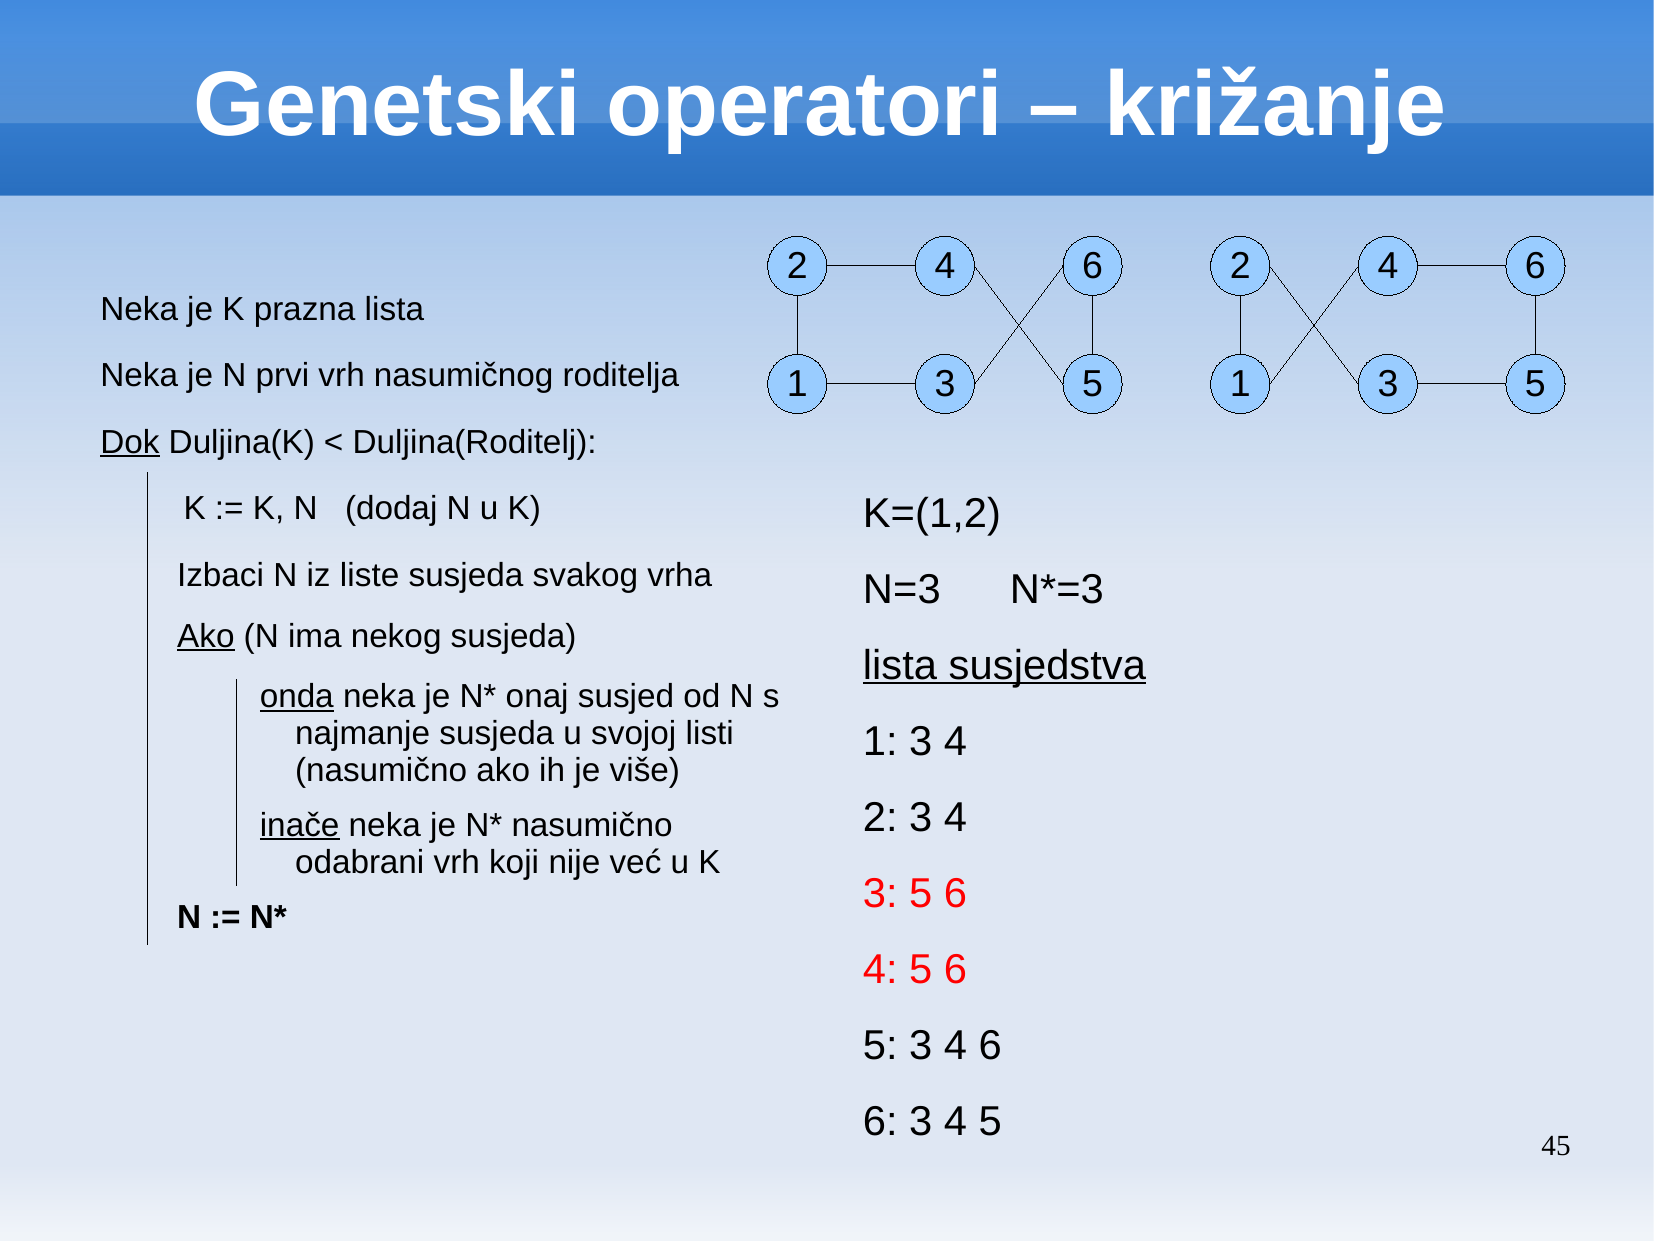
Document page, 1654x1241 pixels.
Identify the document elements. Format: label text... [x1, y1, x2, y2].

list Neka je K prazna lista Neka je N prvi vrh nasumičnog roditelja Dok Duljina(K) < Duljina(Roditelj): K := K, N (dodaj N u K) Izbaci N iz liste susjeda svakog vrha Ako (N ima nekog susjeda) onda neka je N* onaj susjed od N s najmanje susjeda u svojoj listi (nasumično ako ih je više) inače neka je N* nasumično odabrani vrh koji nije već u K N := N* [82, 290, 809, 1134]
text_box 5 [1505, 354, 1566, 414]
list K=(1,2) N=3 N*=3 lista susjedstva 1: 3 4 2: 3 4 3: 5 6 4: 5 6 5: 3 4 6 6: 3 4 5 [845, 290, 1572, 1211]
picture [0, 0, 1654, 1241]
text_box 4 [915, 236, 975, 296]
text_box 6 [1505, 236, 1566, 296]
text_box 3 [915, 354, 975, 414]
text_box 1 [767, 354, 827, 414]
text_box 5 [1062, 354, 1123, 414]
text_box 6 [1063, 236, 1123, 296]
text_box 2 [767, 236, 827, 296]
text_box 2 [1210, 236, 1270, 296]
title Genetski operatori – križanje [76, 0, 1565, 208]
text_box 4 [1358, 236, 1418, 296]
text_box 3 [1358, 354, 1418, 414]
text_box 1 [1210, 354, 1270, 414]
